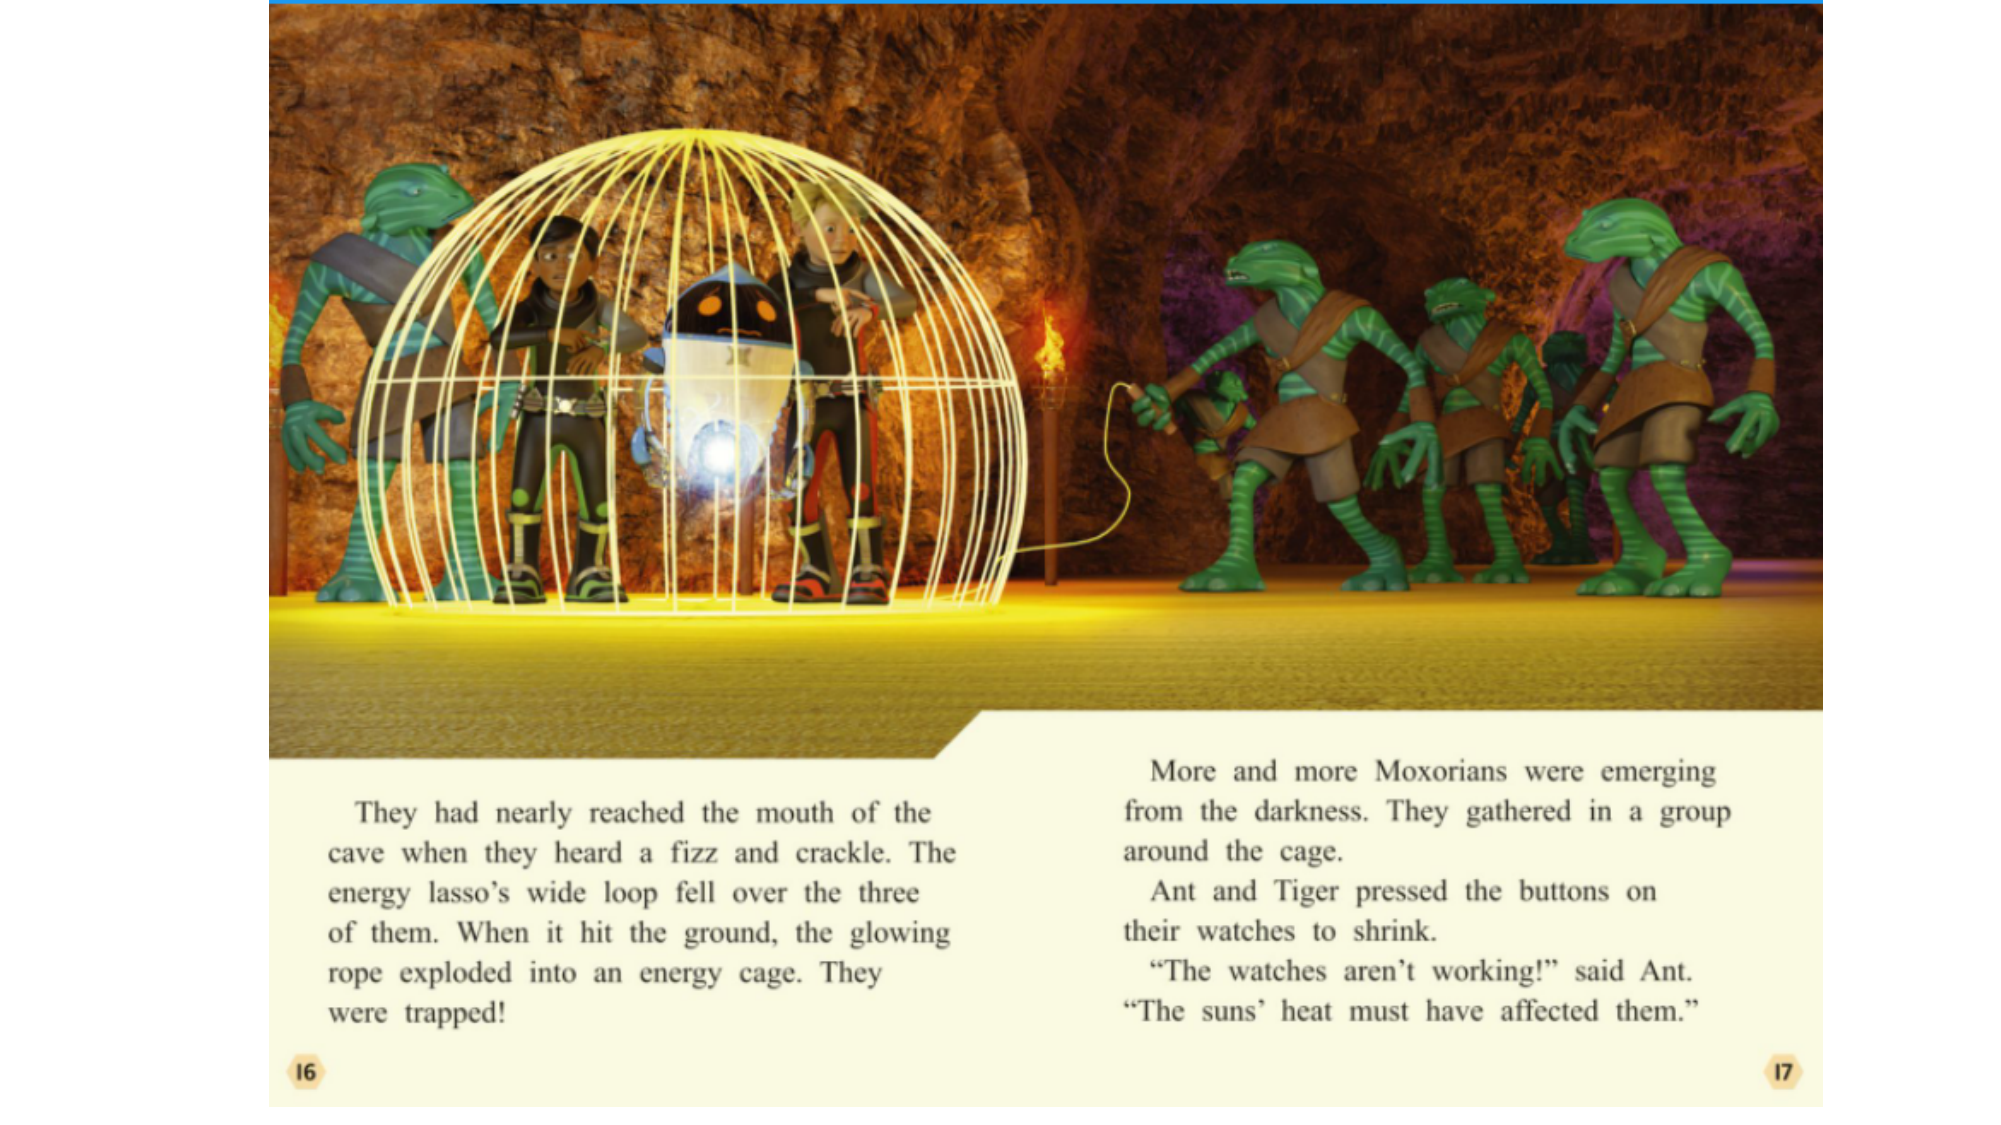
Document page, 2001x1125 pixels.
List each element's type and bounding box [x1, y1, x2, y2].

picture [269, 0, 1823, 1107]
